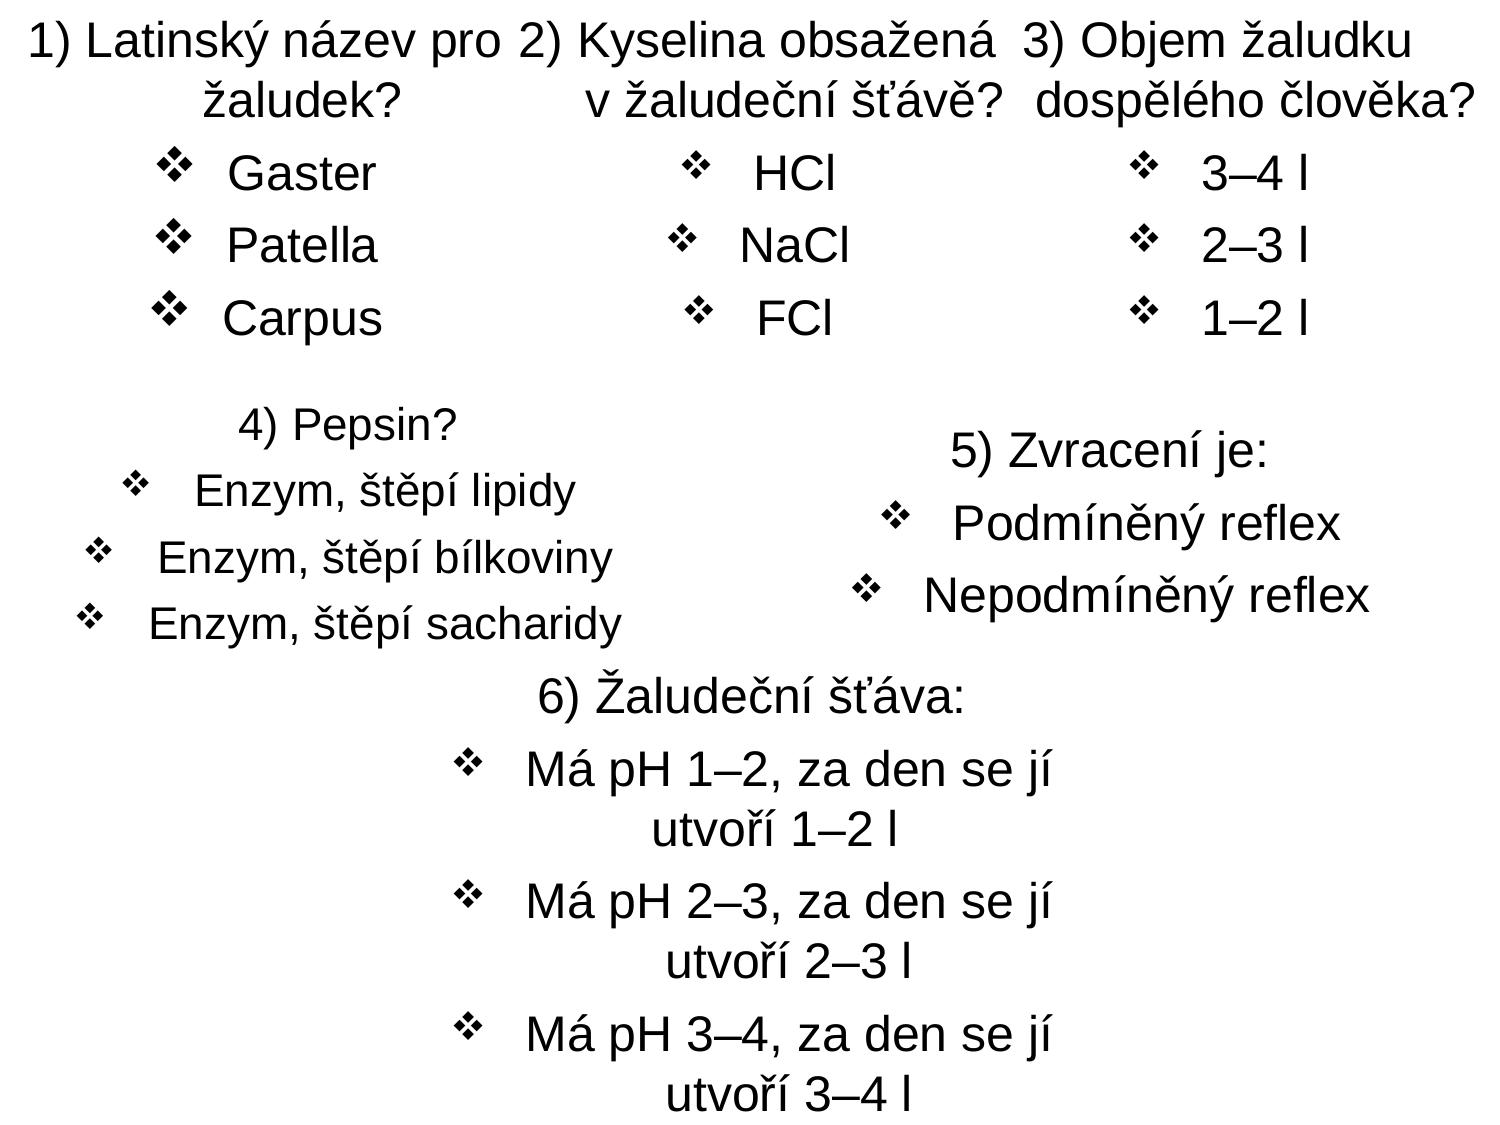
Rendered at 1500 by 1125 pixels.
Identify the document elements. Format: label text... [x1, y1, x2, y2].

text_box 3) Objem žaludku dospělého člověka? 3–4 l 2–3 l 1–2 l [925, 0, 1500, 396]
text_box 4) Pepsin? Enzym, štěpí lipidy Enzym, štěpí bílkoviny Enzym, štěpí sacharidy [46, 386, 640, 706]
text_box 6) Žaludeční šťáva: Má pH 1–2, za den se jí utvoří 1–2 l Má pH 2–3, za den se jí utvoří 2–3 l Má pH 3–4, za den se jí utvoří 3–4 l [421, 656, 1072, 1101]
text_box 1) Latinský název pro žaludek? Gaster Patella Carpus [0, 0, 480, 396]
text_box 5) Zvracení je: Podmíněný reflex Nepodmíněný reflex [808, 410, 1401, 647]
text_box 2) Kyselina obsažená v žaludeční šťávě? HCl NaCl FCl [480, 0, 925, 396]
